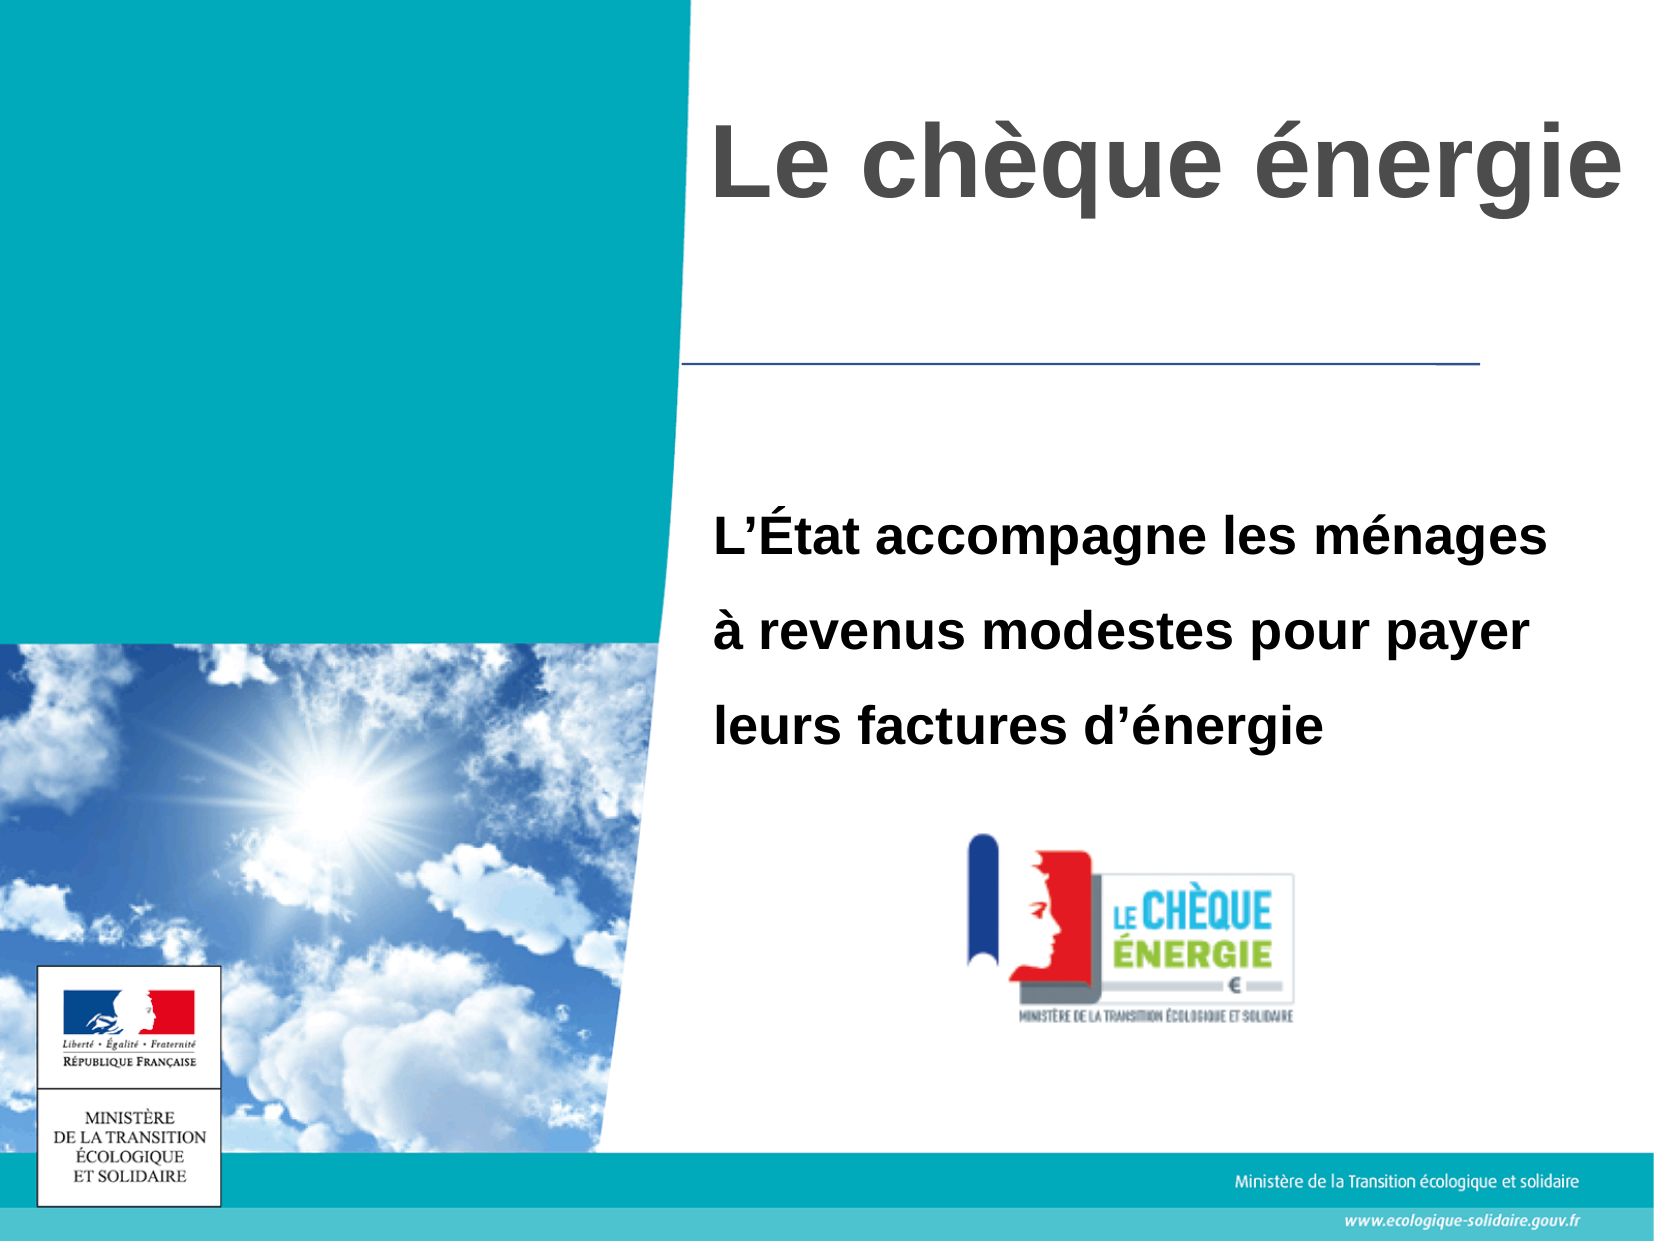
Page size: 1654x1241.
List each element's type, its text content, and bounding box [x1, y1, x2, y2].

title Le chèque énergie [709, 49, 1654, 264]
subtitle L’État accompagne les ménages à revenus modestes pour payer leurs factures d’énergie [713, 460, 1594, 796]
picture [934, 826, 1333, 1052]
